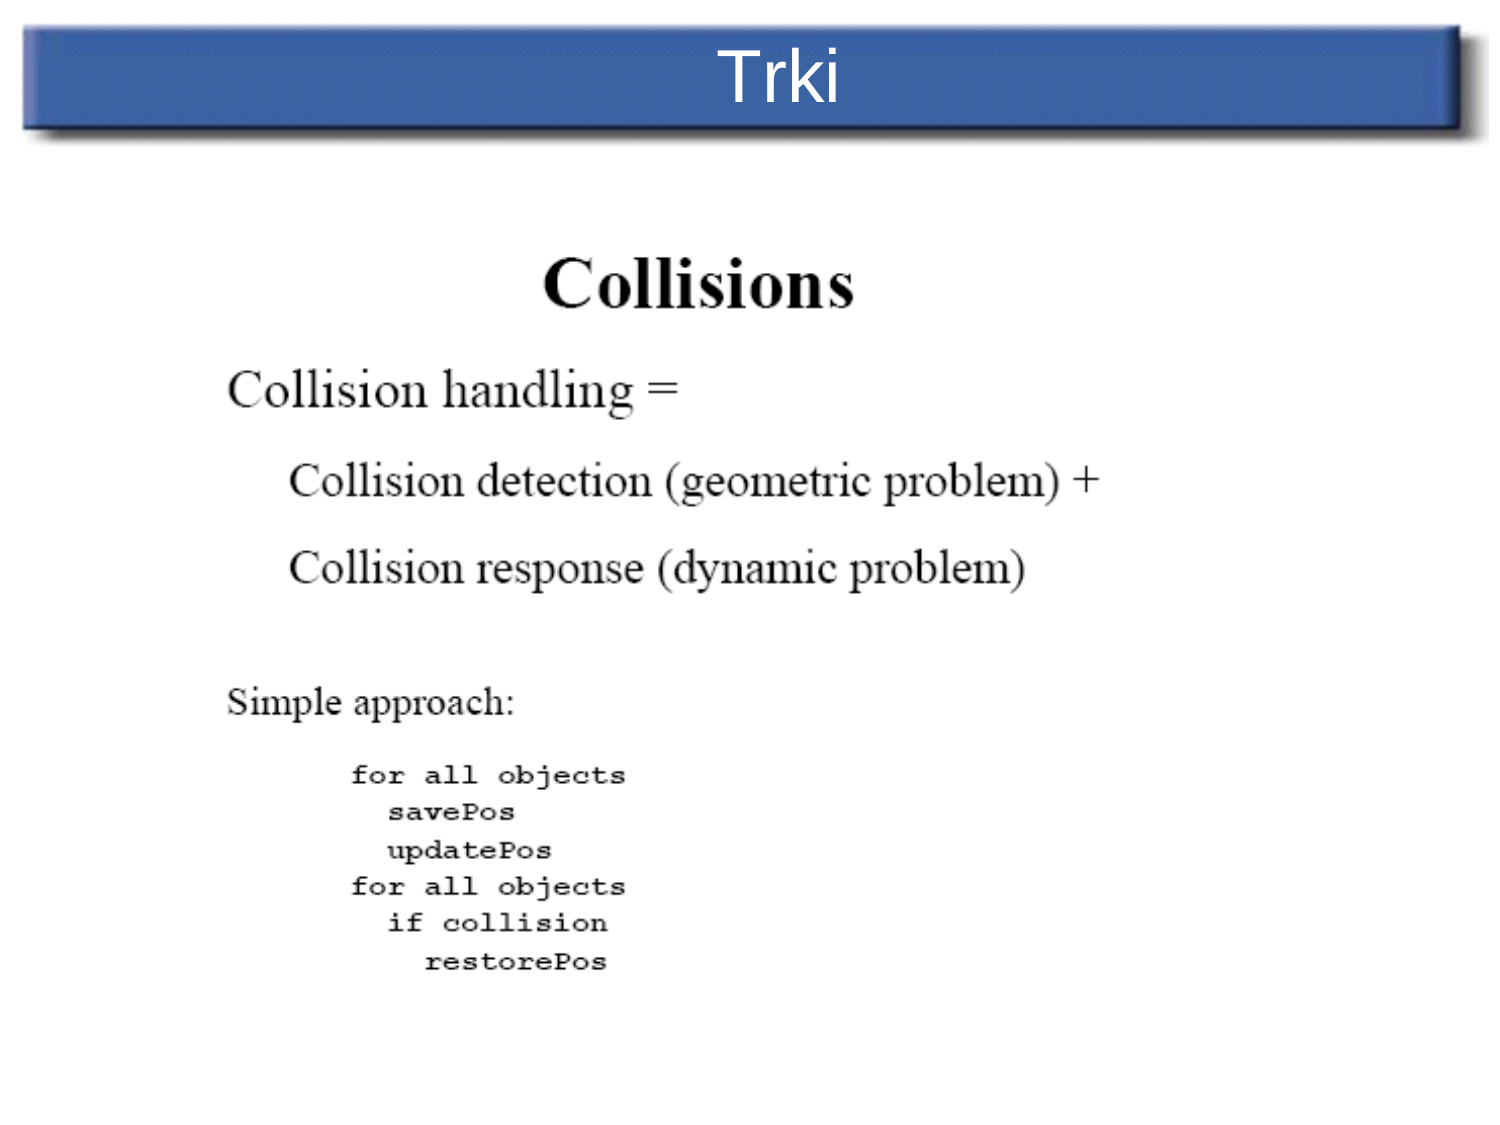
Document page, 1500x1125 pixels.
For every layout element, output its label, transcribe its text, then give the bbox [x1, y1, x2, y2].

picture [99, 177, 1288, 1049]
picture [21, 22, 1489, 149]
text_box Trki [701, 19, 857, 125]
